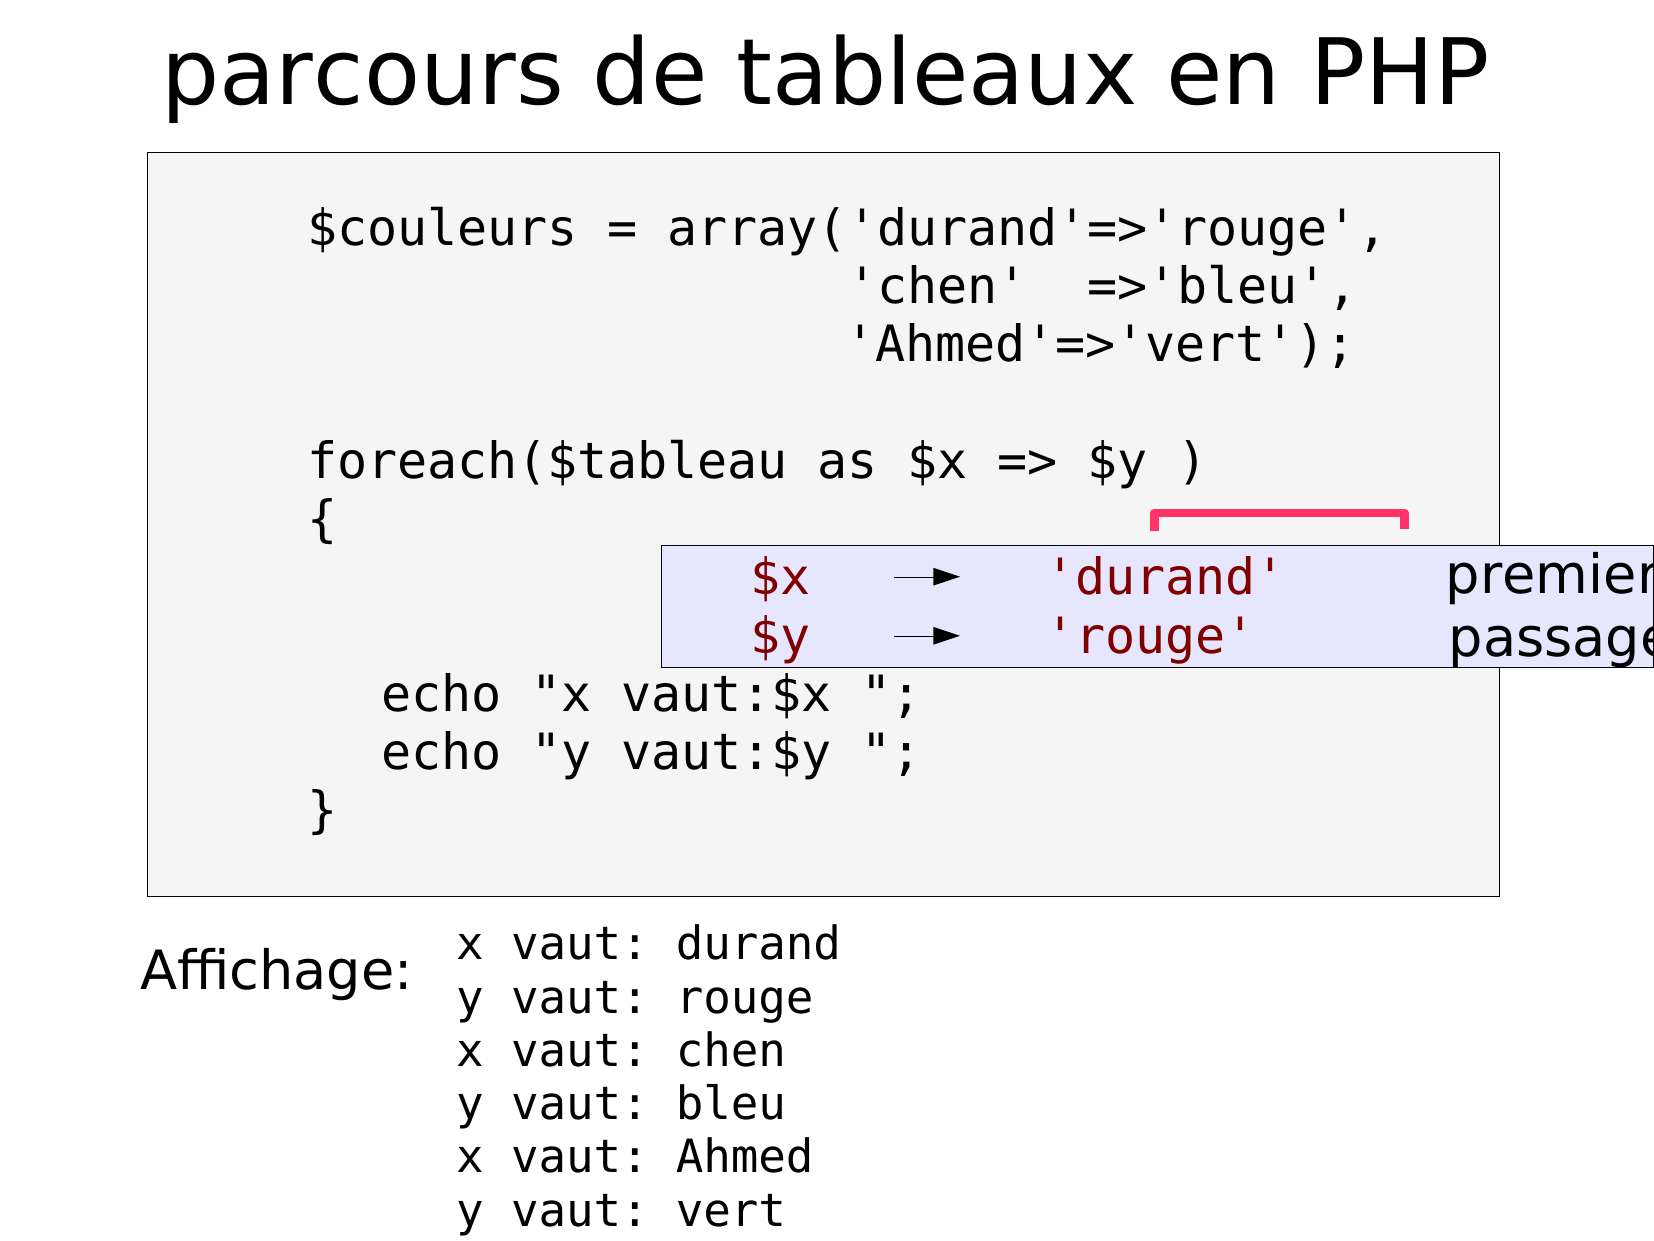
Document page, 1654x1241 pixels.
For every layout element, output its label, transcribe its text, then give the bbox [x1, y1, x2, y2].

text_box premier passage [1445, 543, 1654, 670]
text_box Affichage: [139, 939, 387, 1003]
text_box x vaut: durand y vaut: rouge x vaut: chen y vaut: bleu x vaut: Ahmed y vaut: vert [456, 917, 1467, 1237]
text_box [147, 152, 1500, 897]
text_box $couleurs = array('durand'=>'rouge', 'chen' =>'bleu', 'Ahmed'=>'vert'); foreach($tableau as $x => $y ) { $x 'durand' $y 'rouge' echo "x vaut:$x "; echo "y vaut:$y "; } [307, 198, 1418, 840]
title parcours de tableaux en PHP [0, 11, 1654, 134]
